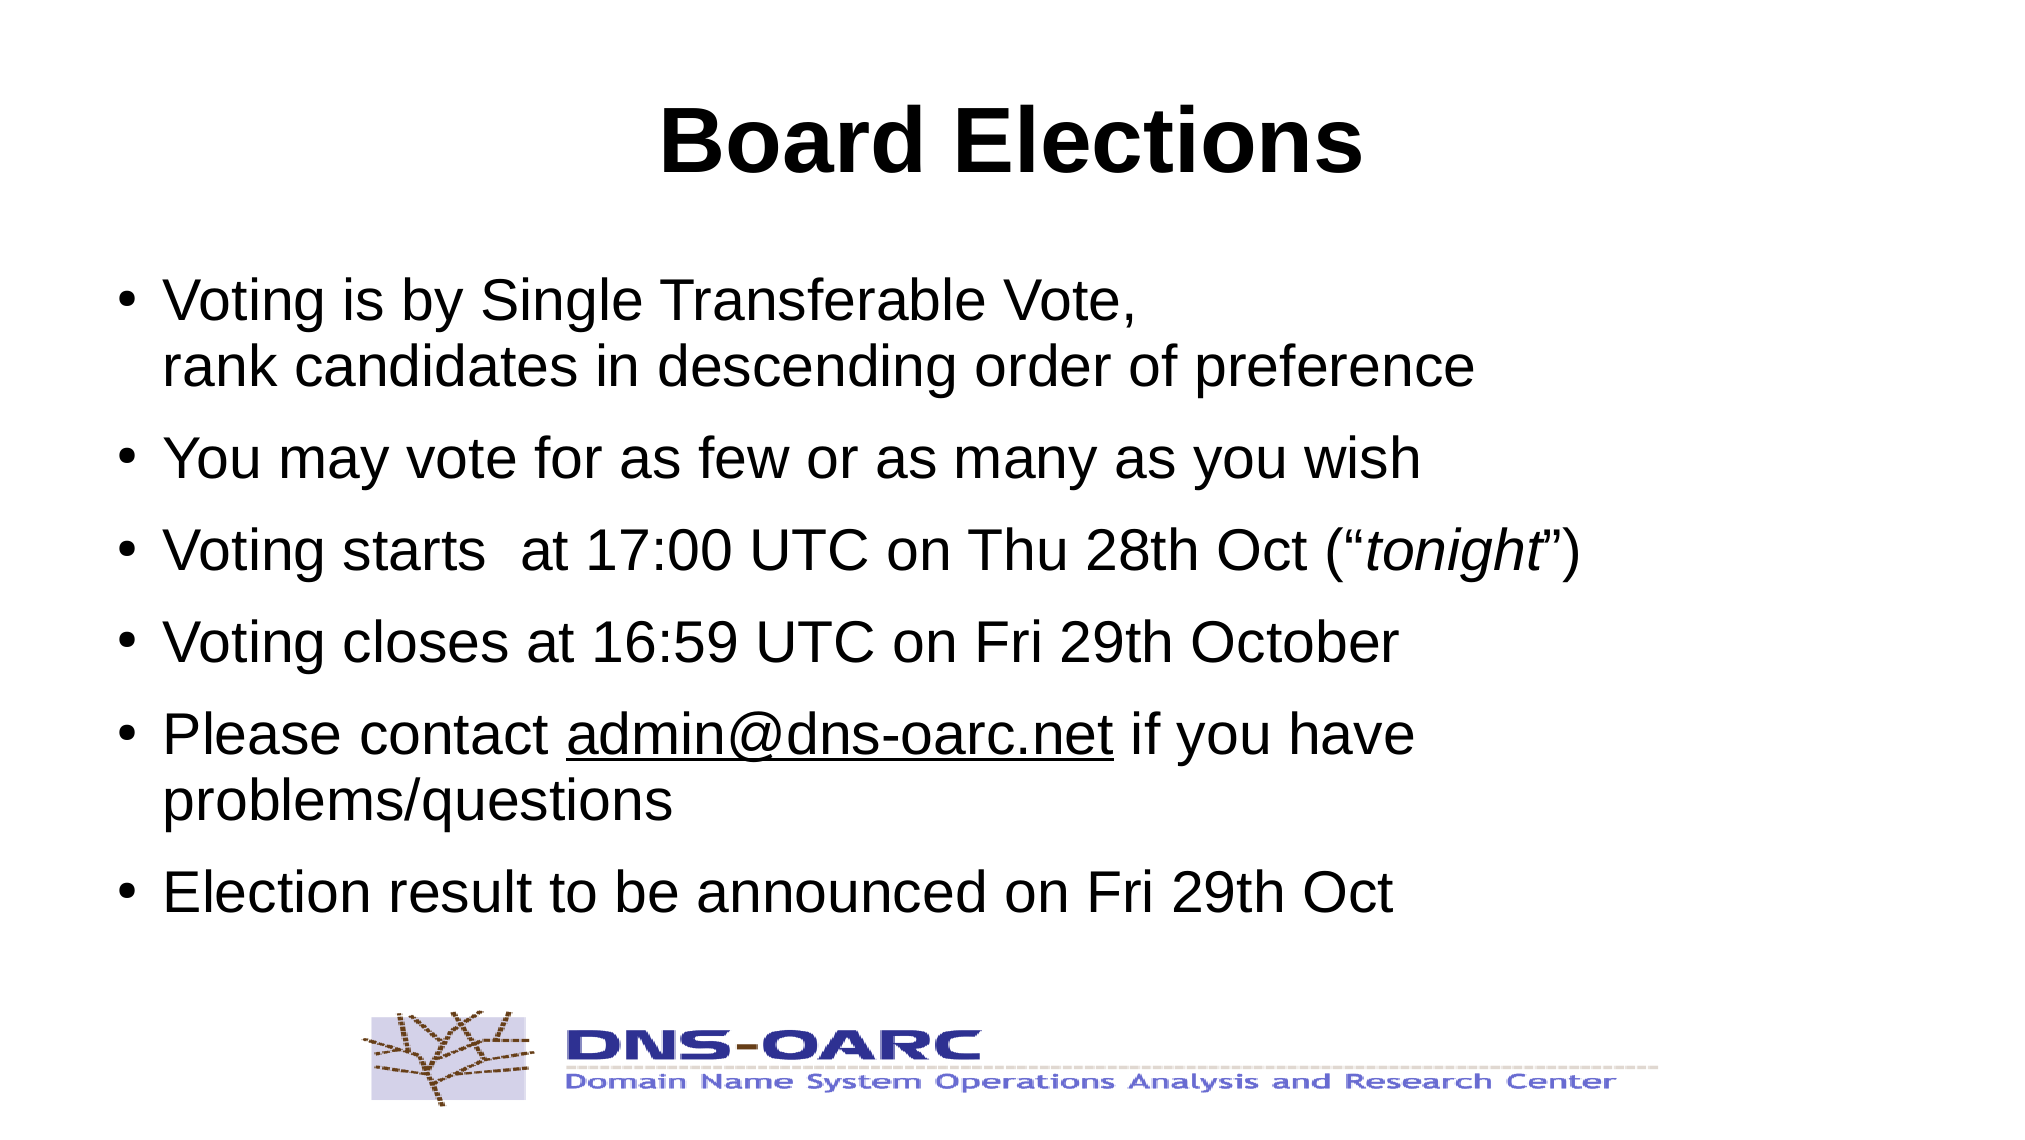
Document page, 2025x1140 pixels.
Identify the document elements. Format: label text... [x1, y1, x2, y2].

title Board Elections [101, 45, 1924, 236]
list Voting is by Single Transferable Vote, rank candidates in descending order of preference You may vote for as few or as many as you wish Voting starts at 17:00 UTC on Thu 28th Oct (“tonight”) Voting closes at 16:59 UTC on Fri 29th October Please contact admin@dns-oarc.net if you have problems/questions Election result to be announced on Fri 29th Oct [101, 266, 1924, 928]
picture [289, 1004, 1700, 1113]
